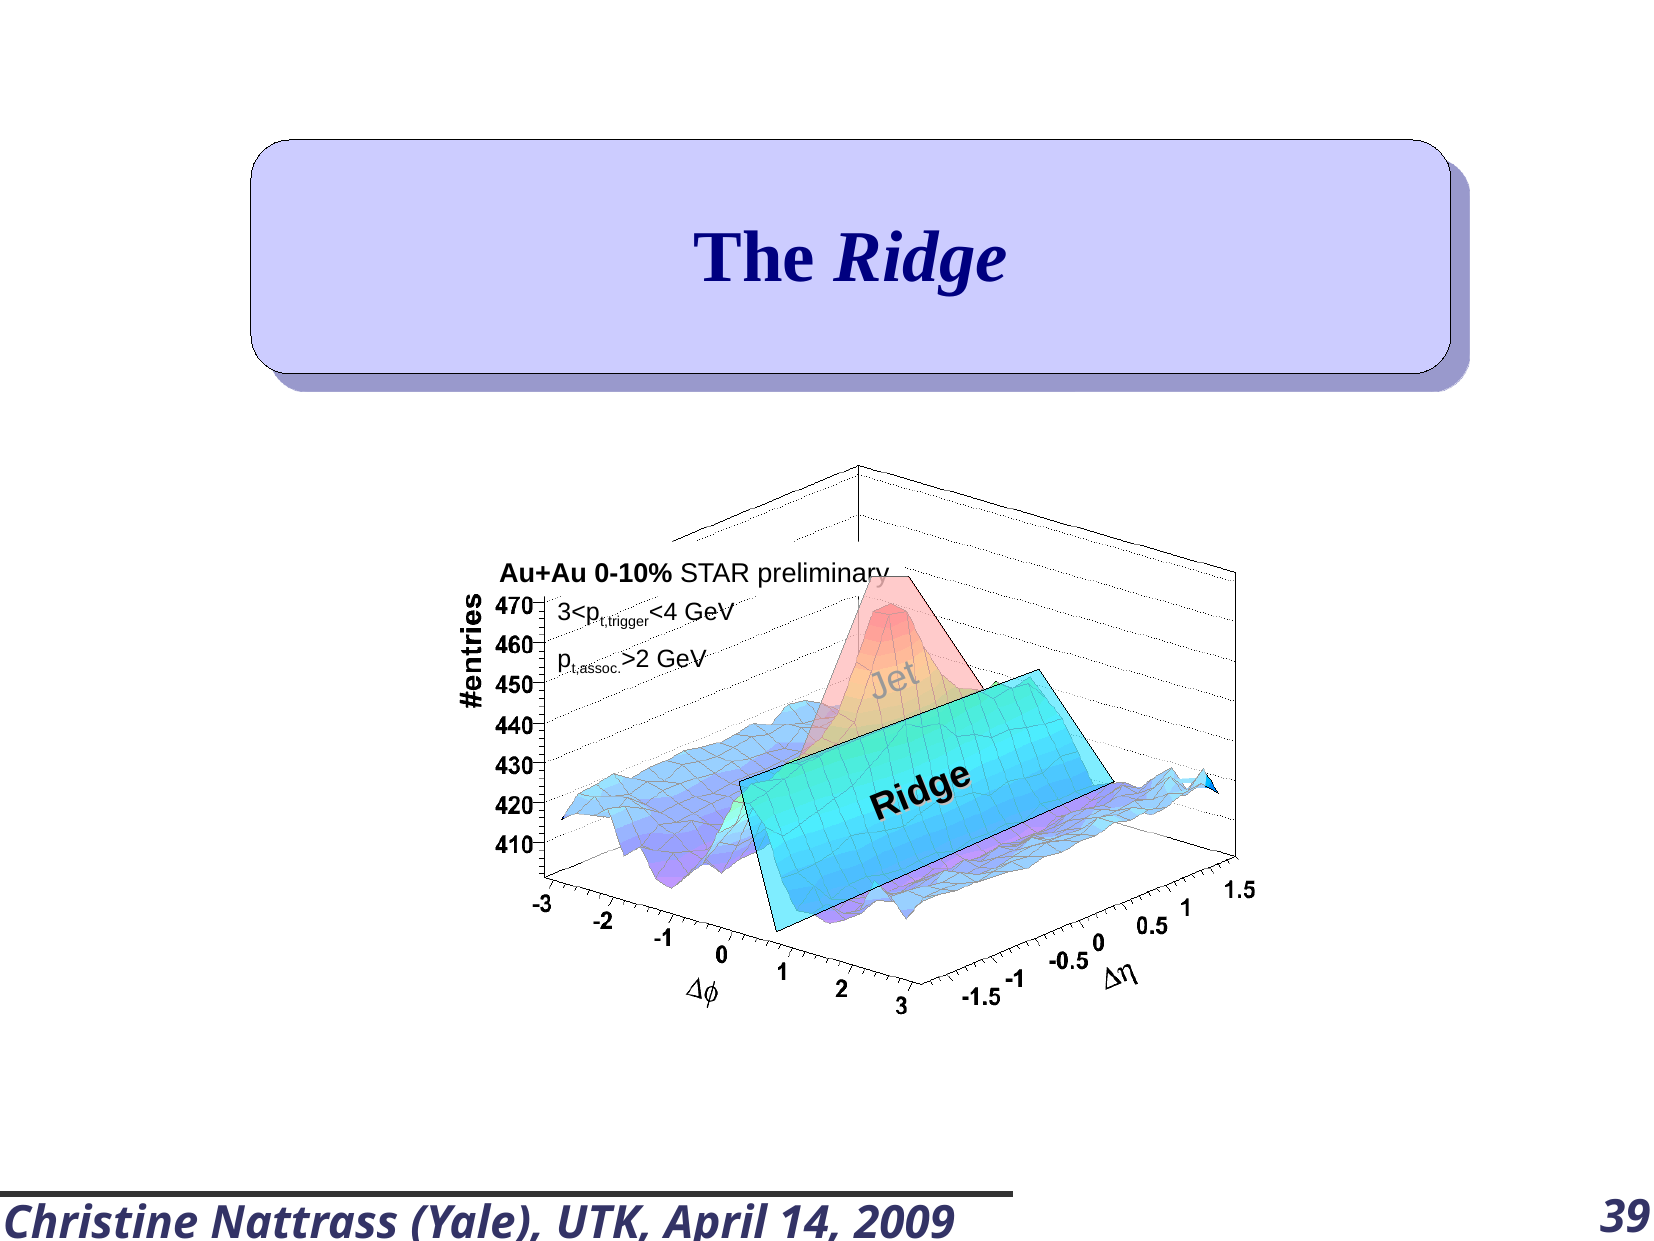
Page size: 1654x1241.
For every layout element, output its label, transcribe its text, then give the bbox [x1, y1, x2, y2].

text_box 3<pt,trigger<4 GeV pt,assoc.>2 GeV [542, 597, 784, 685]
text_box The Ridge [250, 139, 1451, 374]
text_box Au+Au 0-10% STAR preliminary [484, 541, 905, 597]
text_box [564, 576, 1208, 970]
picture [458, 400, 1321, 1049]
text_box Ridge [847, 718, 1043, 842]
